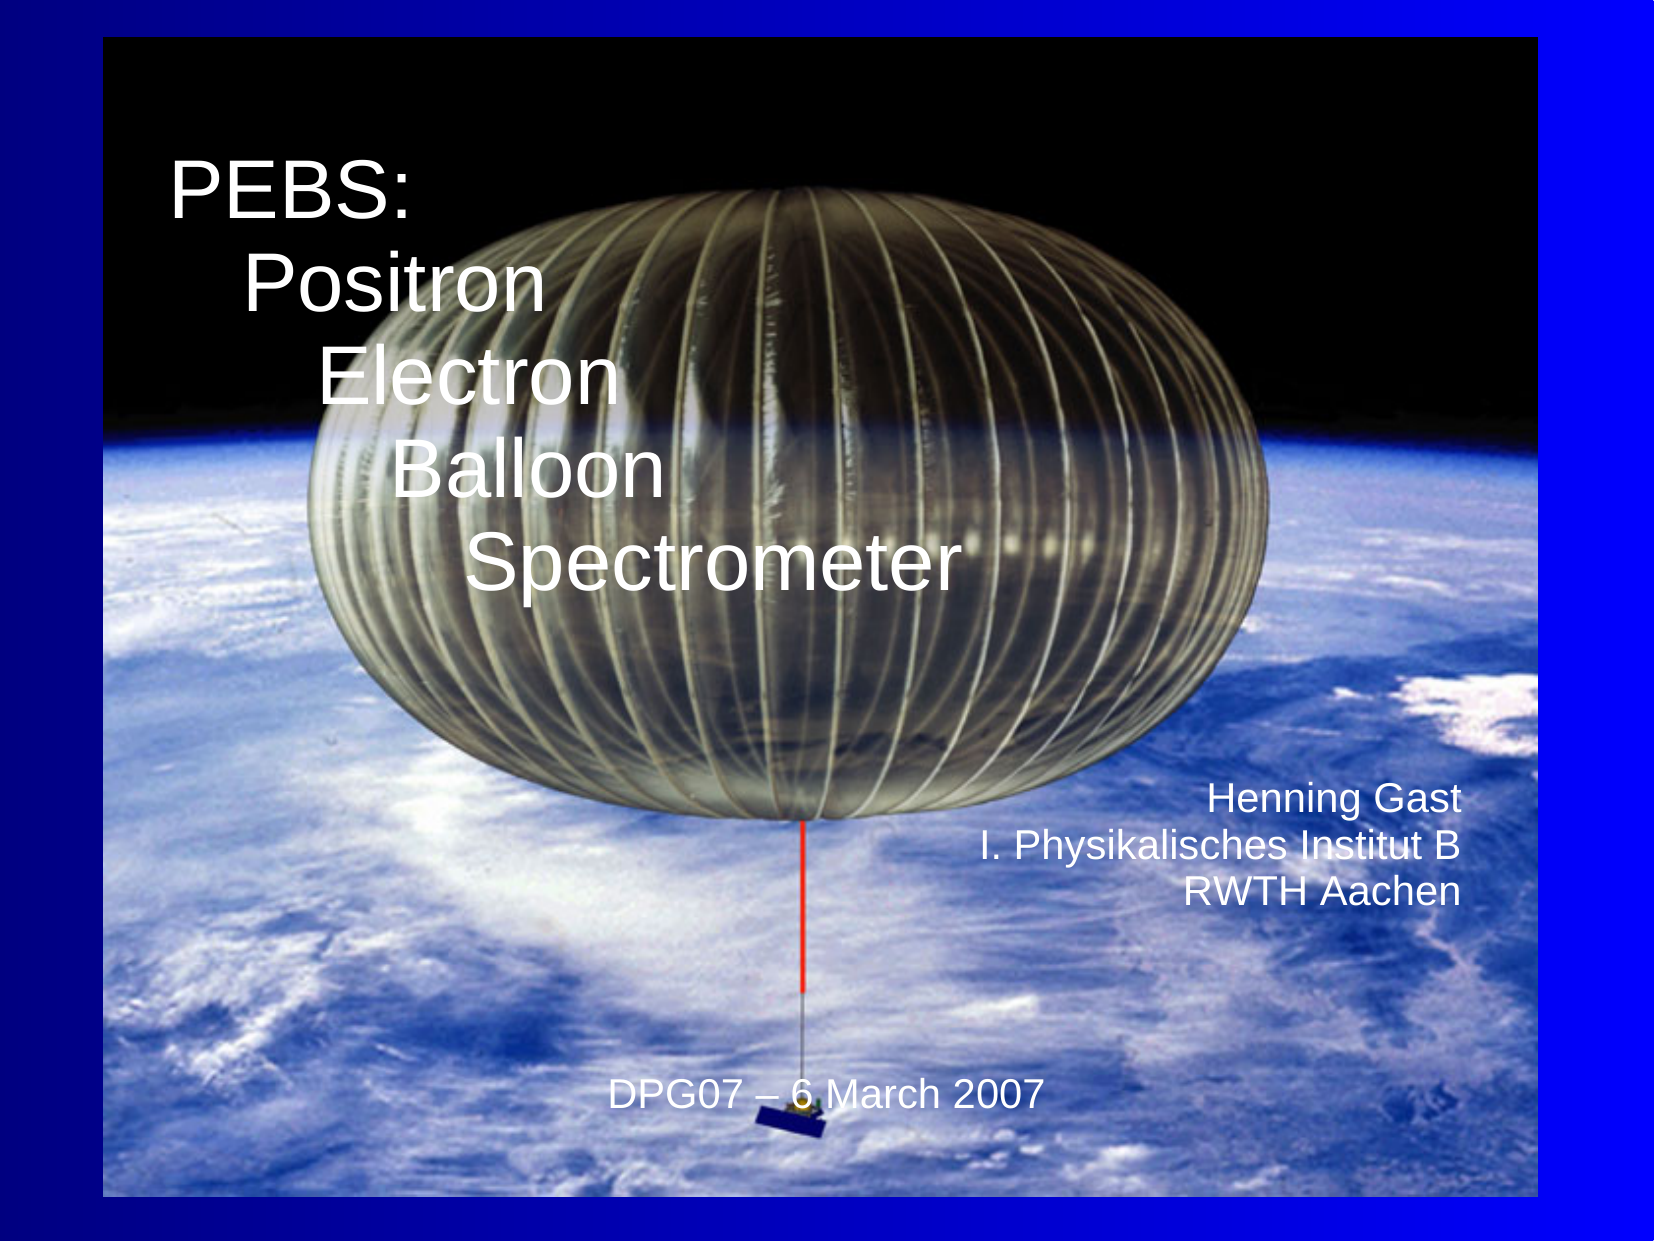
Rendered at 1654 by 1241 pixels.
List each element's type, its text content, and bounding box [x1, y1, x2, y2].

text_box Henning Gast I. Physikalisches Institut B RWTH Aachen [826, 767, 1477, 969]
text_box PEBS: Positron Electron Balloon Spectrometer [153, 135, 1512, 768]
picture [103, 37, 1538, 1197]
text_box DPG07 – 6 March 2007 [501, 1062, 1152, 1152]
